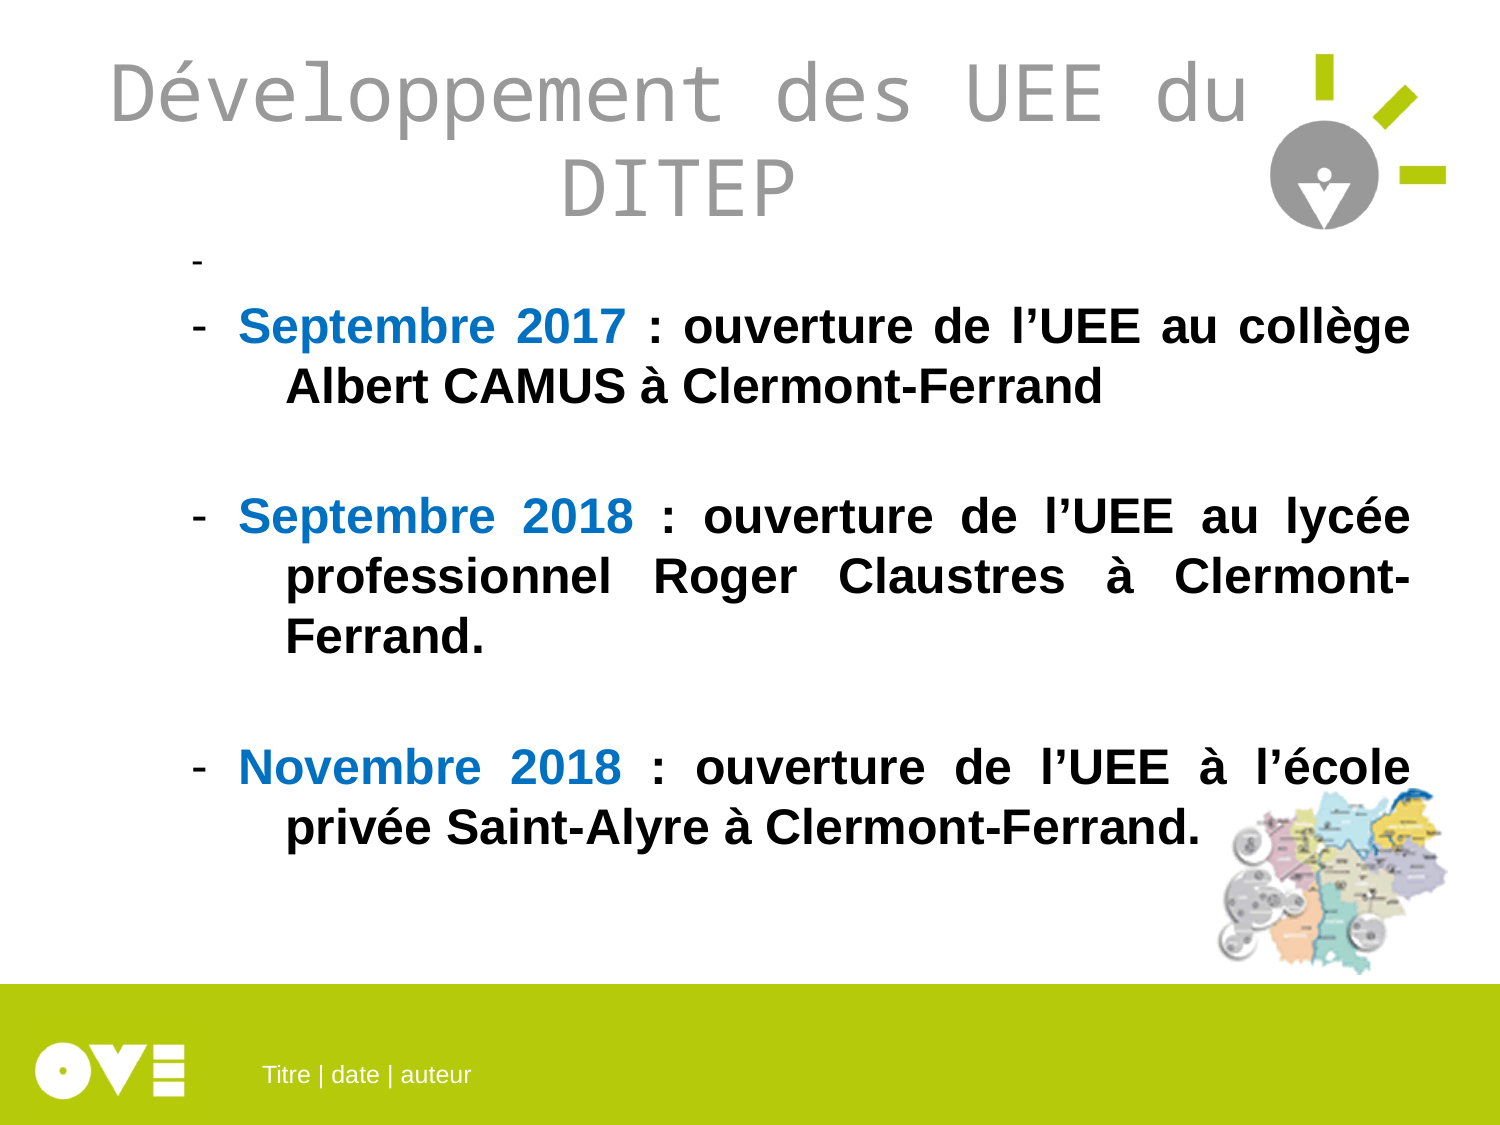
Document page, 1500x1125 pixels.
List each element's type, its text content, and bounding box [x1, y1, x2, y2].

list Septembre 2017 : ouverture de l’UEE au collège Albert CAMUS à Clermont-Ferrand Septembre 2018 : ouverture de l’UEE au lycée professionnel Roger Claustres à Clermont-Ferrand. Novembre 2018 : ouverture de l’UEE à l’école privée Saint-Alyre à Clermont-Ferrand. [61, 233, 1412, 963]
title Développement des UEE du DITEP [88, 41, 1270, 248]
